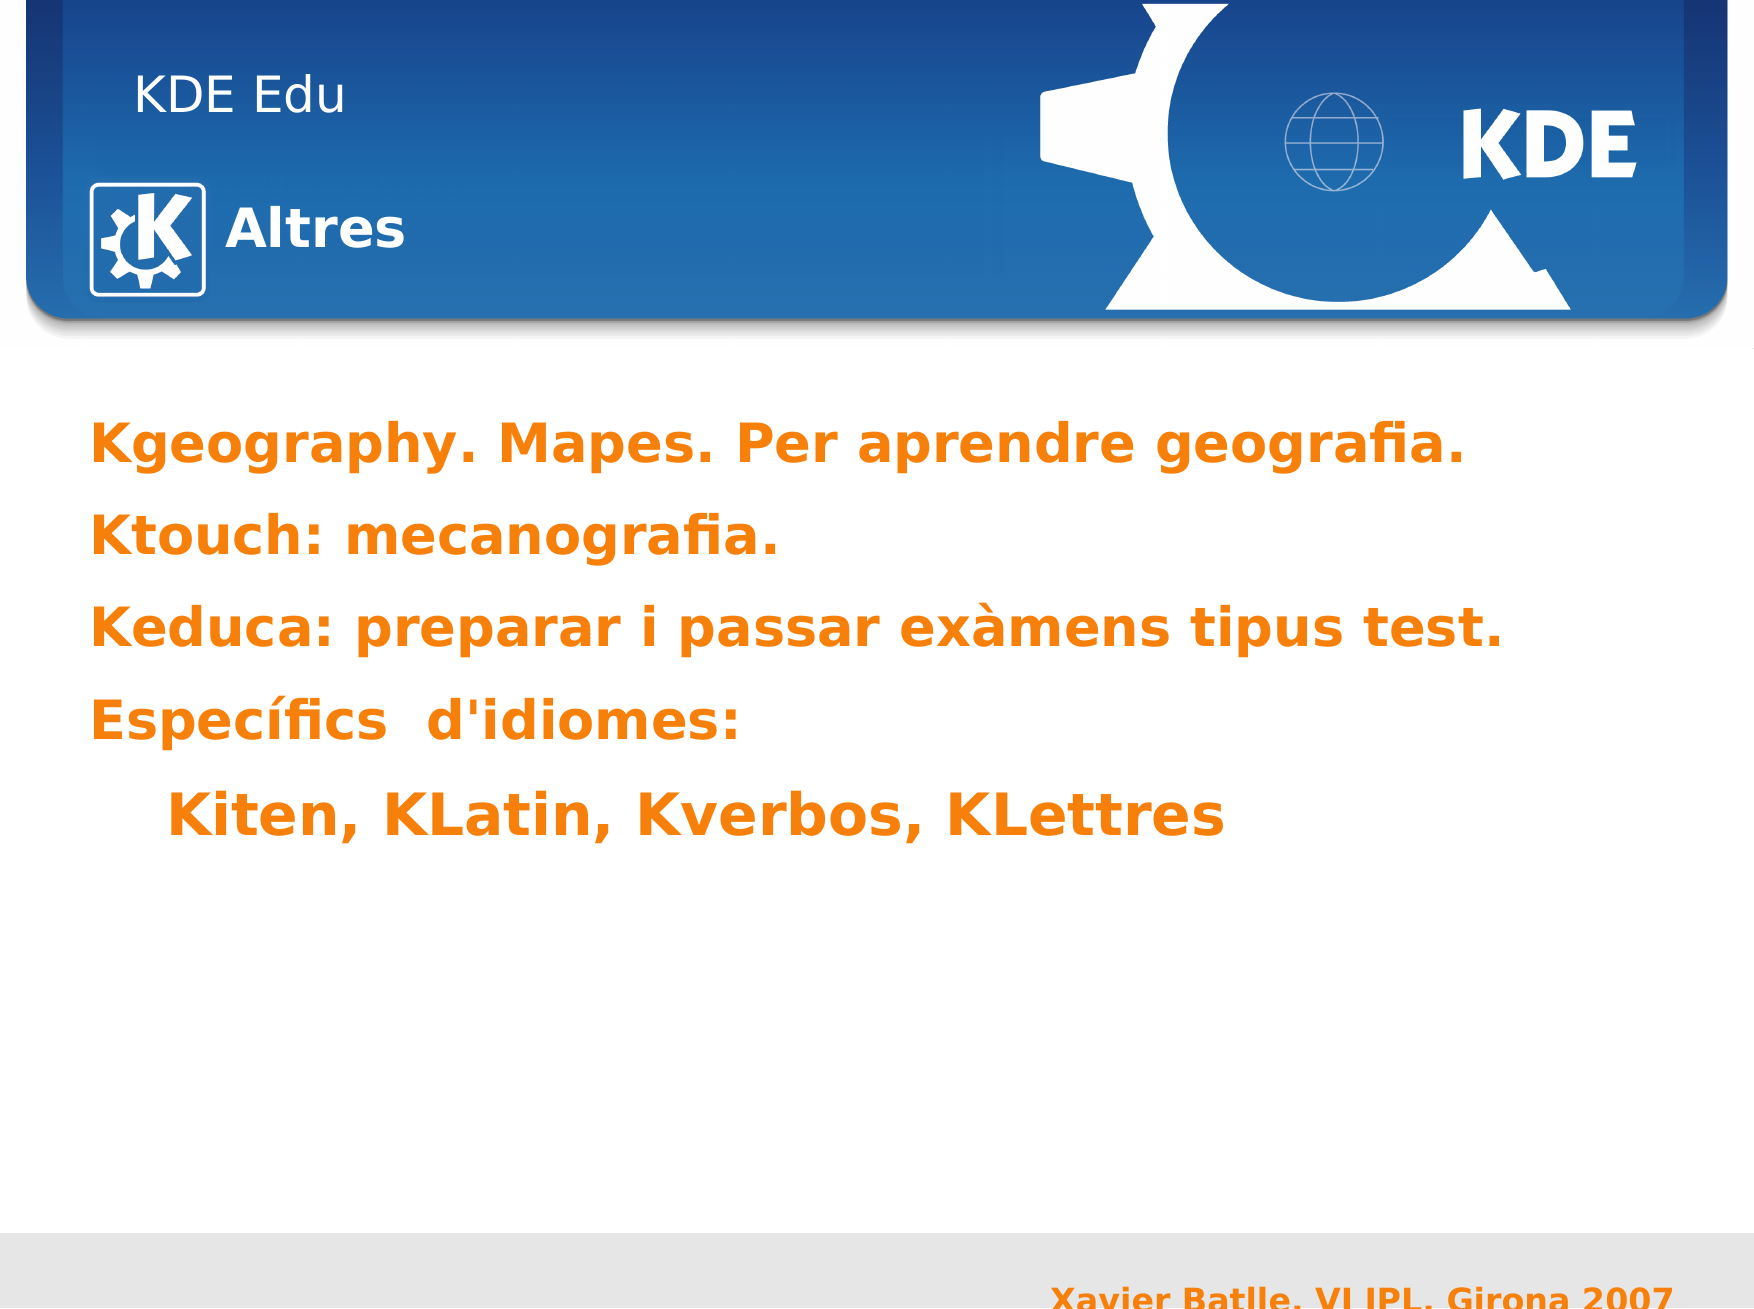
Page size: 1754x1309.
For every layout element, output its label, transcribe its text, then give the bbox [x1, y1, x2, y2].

list Kgeography. Mapes. Per aprendre geografia. Ktouch: mecanografia. Keduca: preparar i passar exàmens tipus test. Específics d'idiomes: Kiten, KLatin, Kverbos, KLettres [71, 411, 1654, 1148]
title Altres [225, 194, 1126, 264]
picture [0, 0, 1754, 349]
